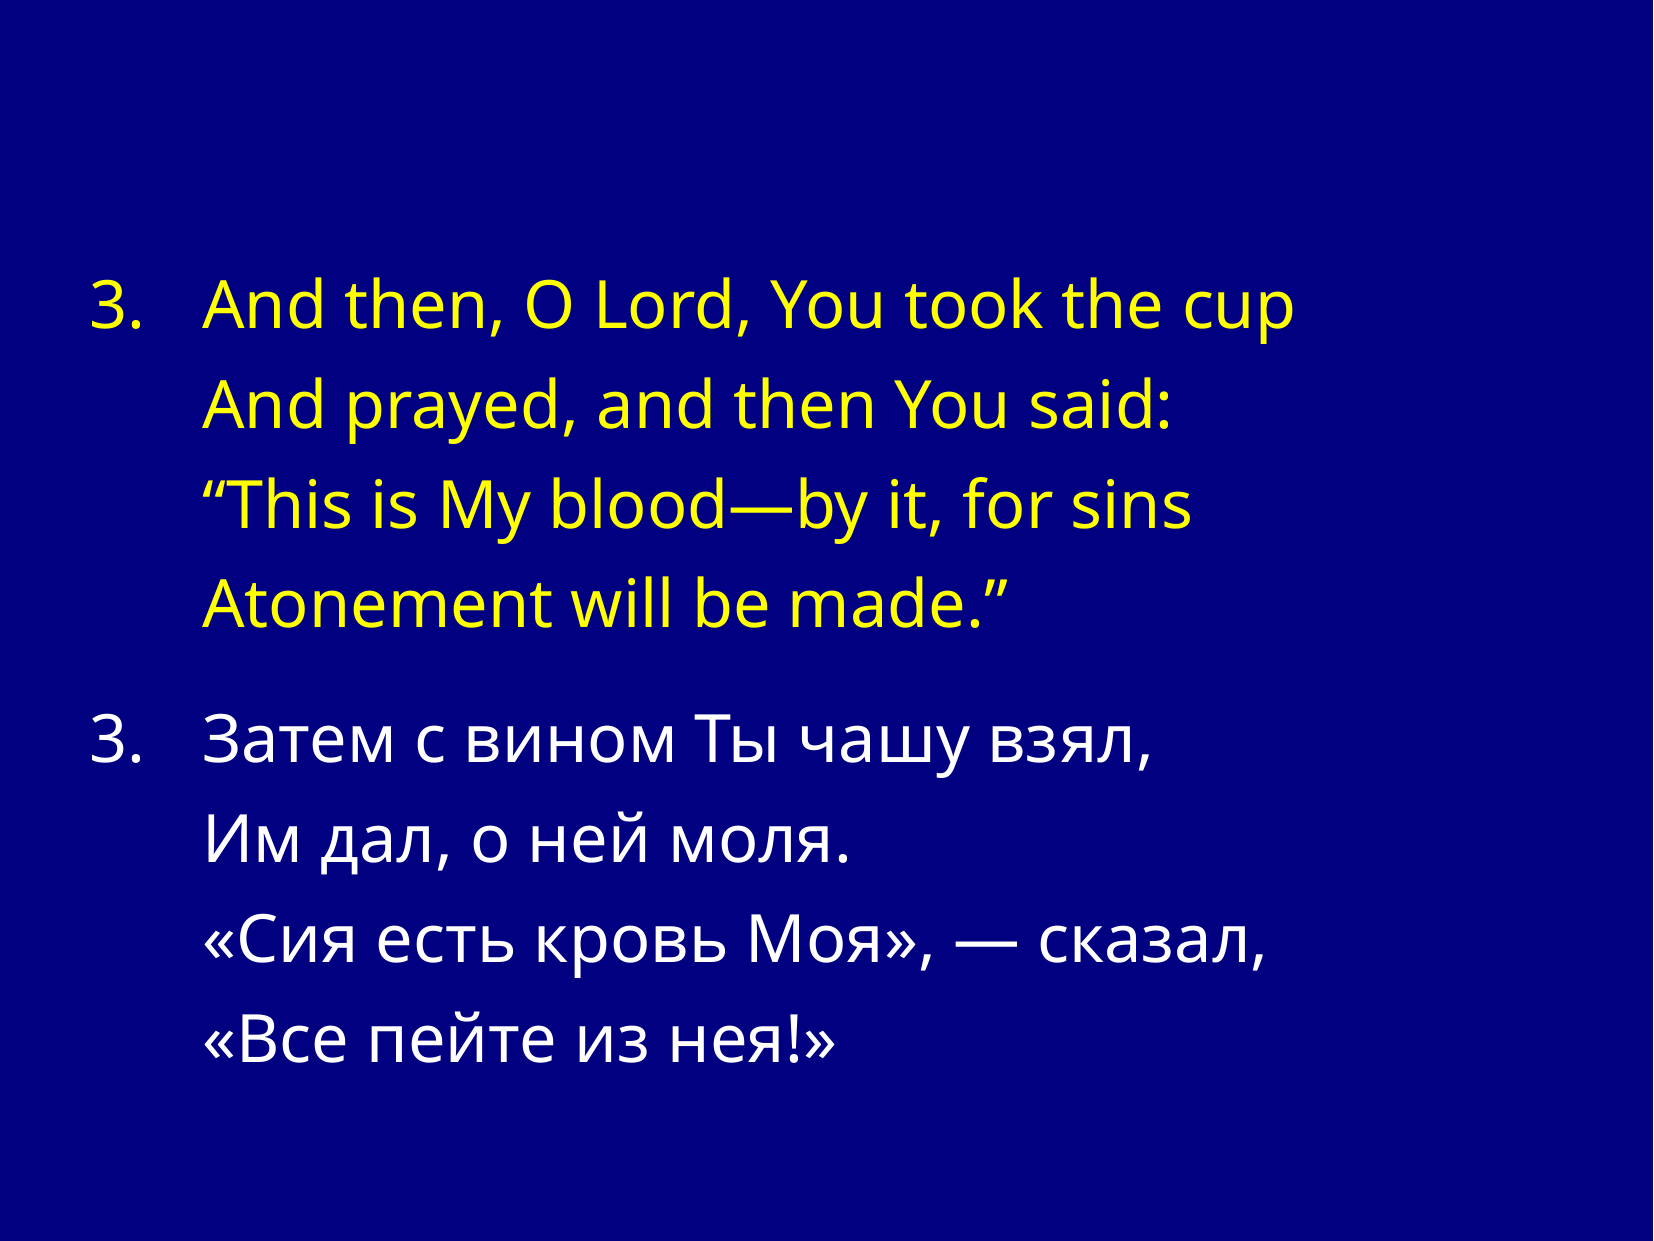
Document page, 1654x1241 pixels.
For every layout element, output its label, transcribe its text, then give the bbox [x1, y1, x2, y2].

text_box 3. And then, O Lord, You took the cup And prayed, and then You said: “This is My blood—by it, for sins Atonement will be made.” [75, 150, 1576, 638]
text_box 3. Затем с вином Ты чашу взял, Им дал, о ней моля. «Сия есть кровь Моя», — сказал, «Все пейте из нея!» [75, 675, 1576, 1163]
